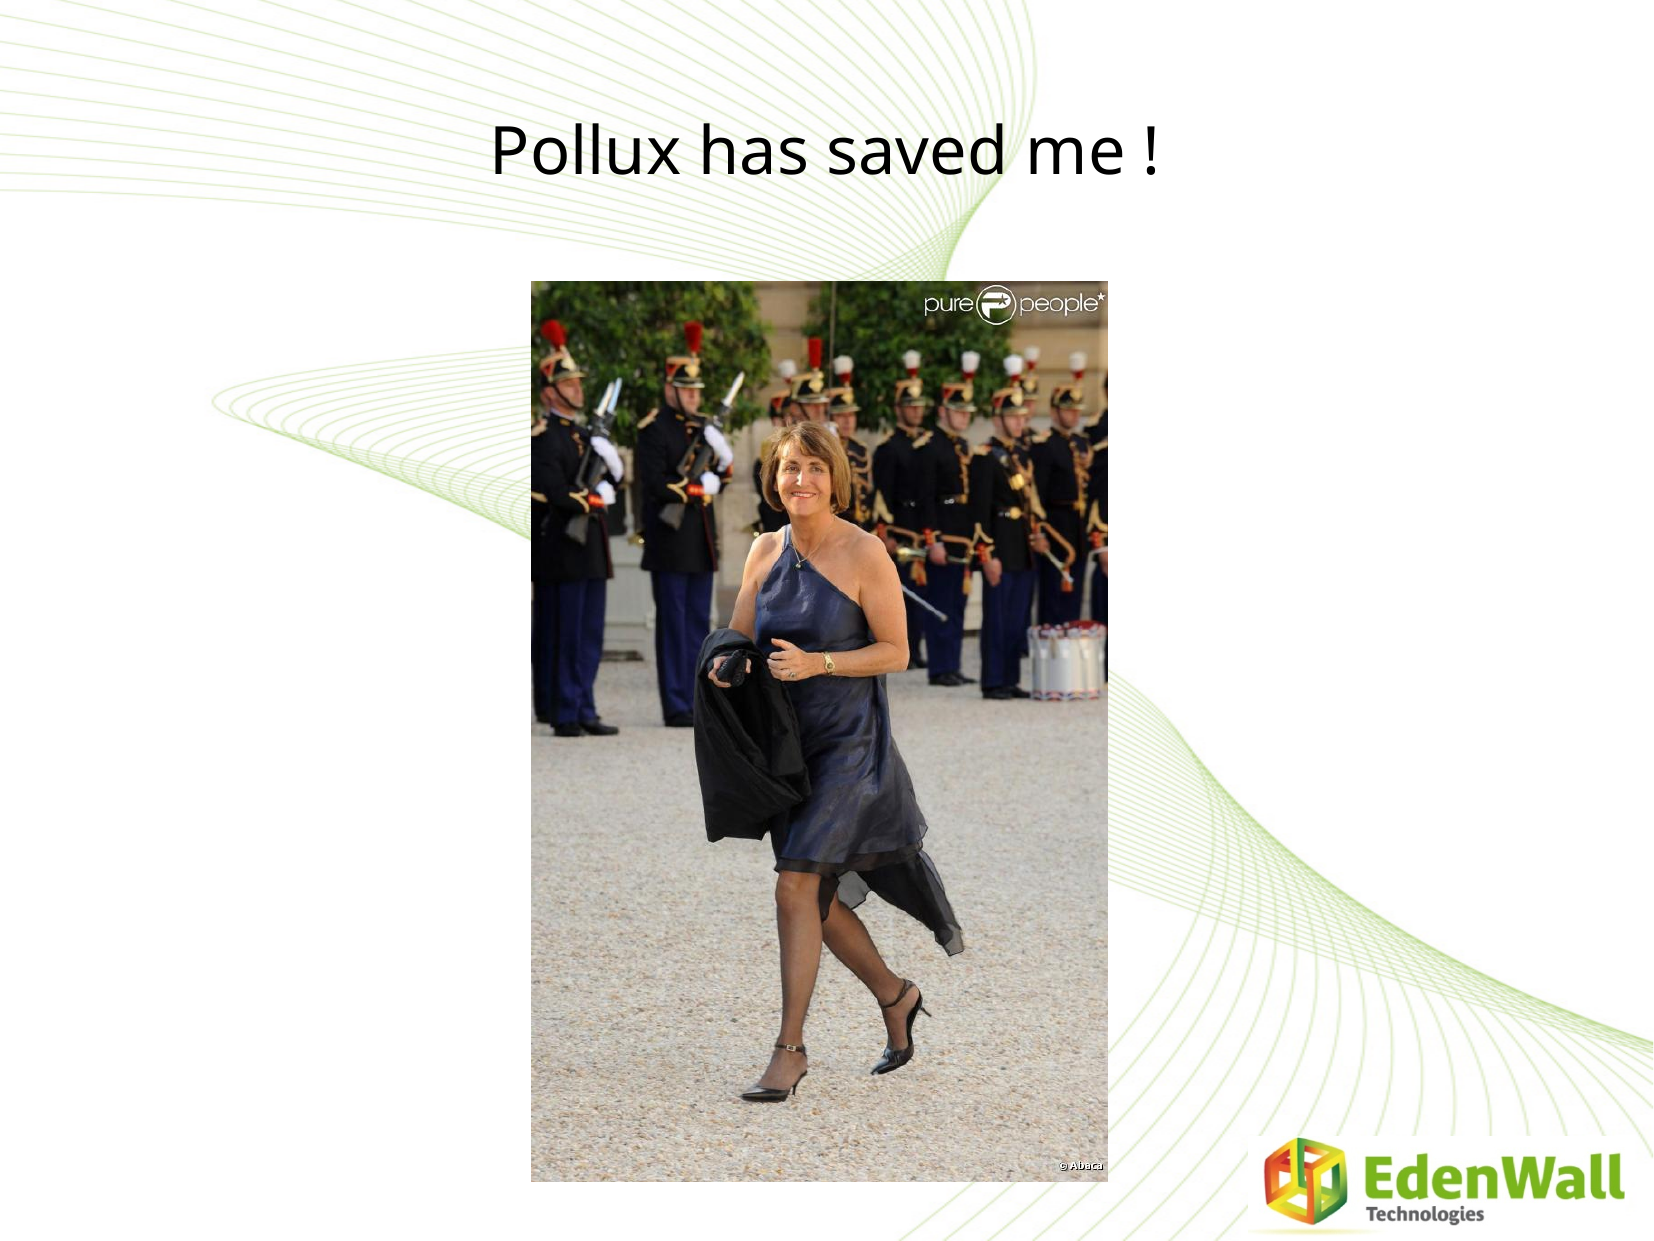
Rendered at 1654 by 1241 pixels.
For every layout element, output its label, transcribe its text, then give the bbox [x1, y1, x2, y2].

title Pollux has saved me ! [82, 56, 1570, 248]
picture [0, 0, 1654, 1241]
